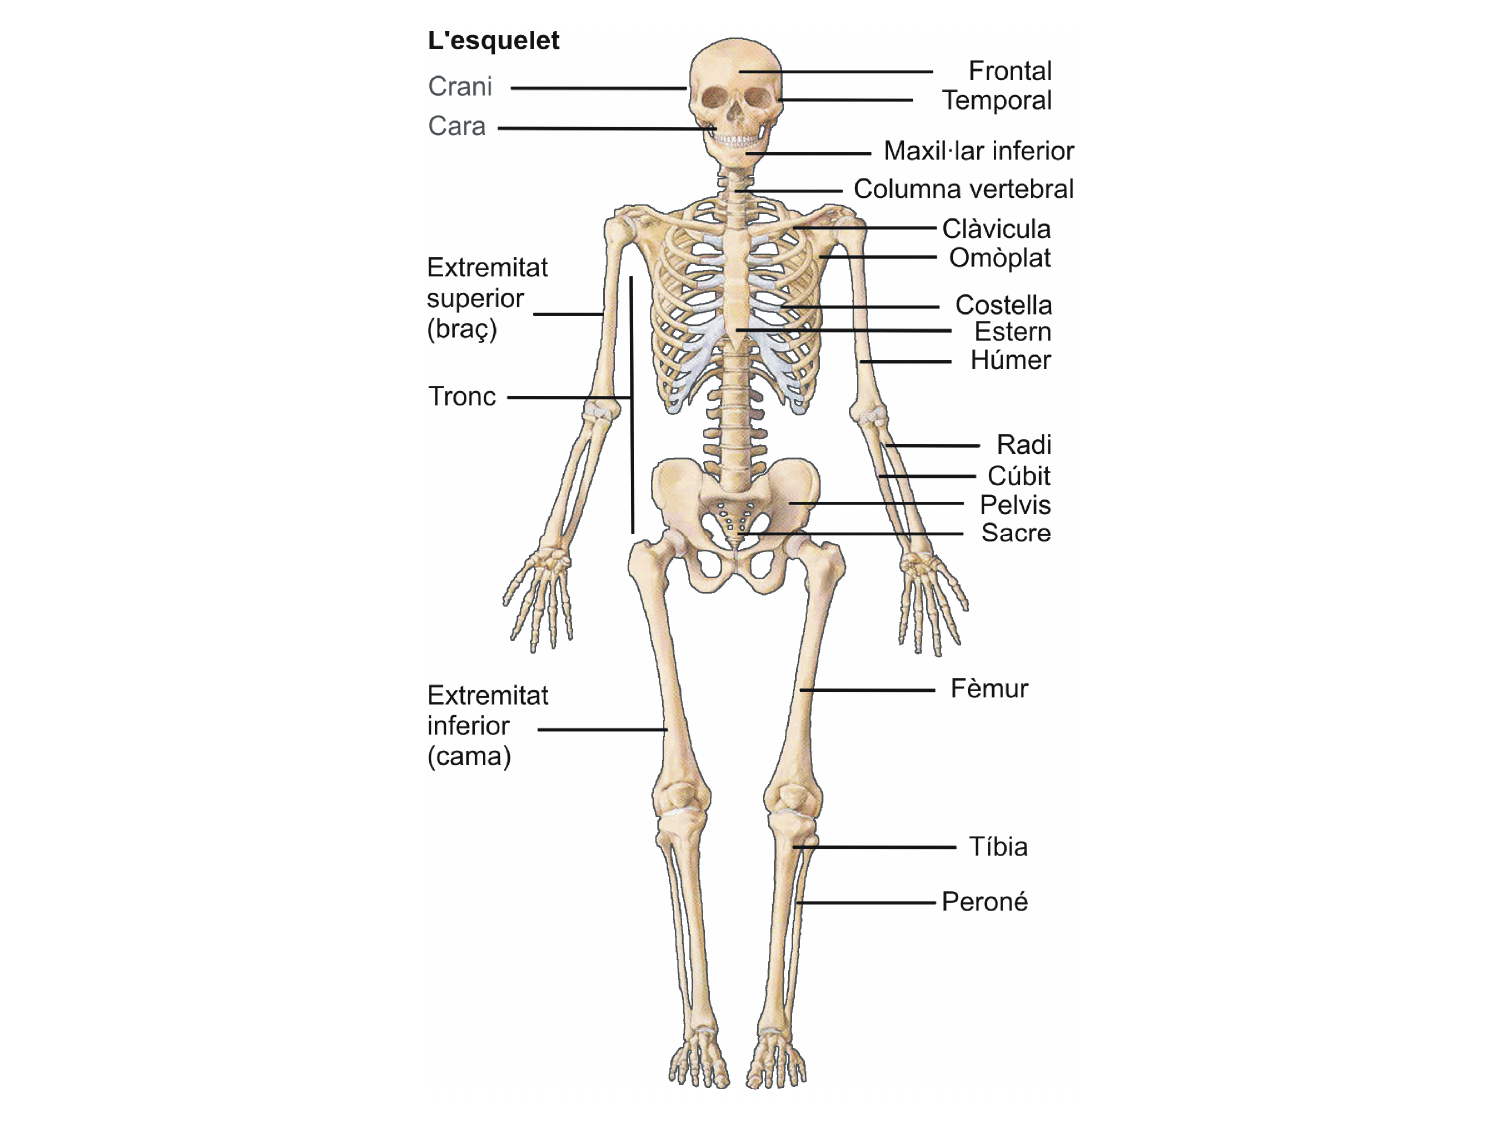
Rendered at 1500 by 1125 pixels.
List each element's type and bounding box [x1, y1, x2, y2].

picture [415, 21, 1084, 1105]
